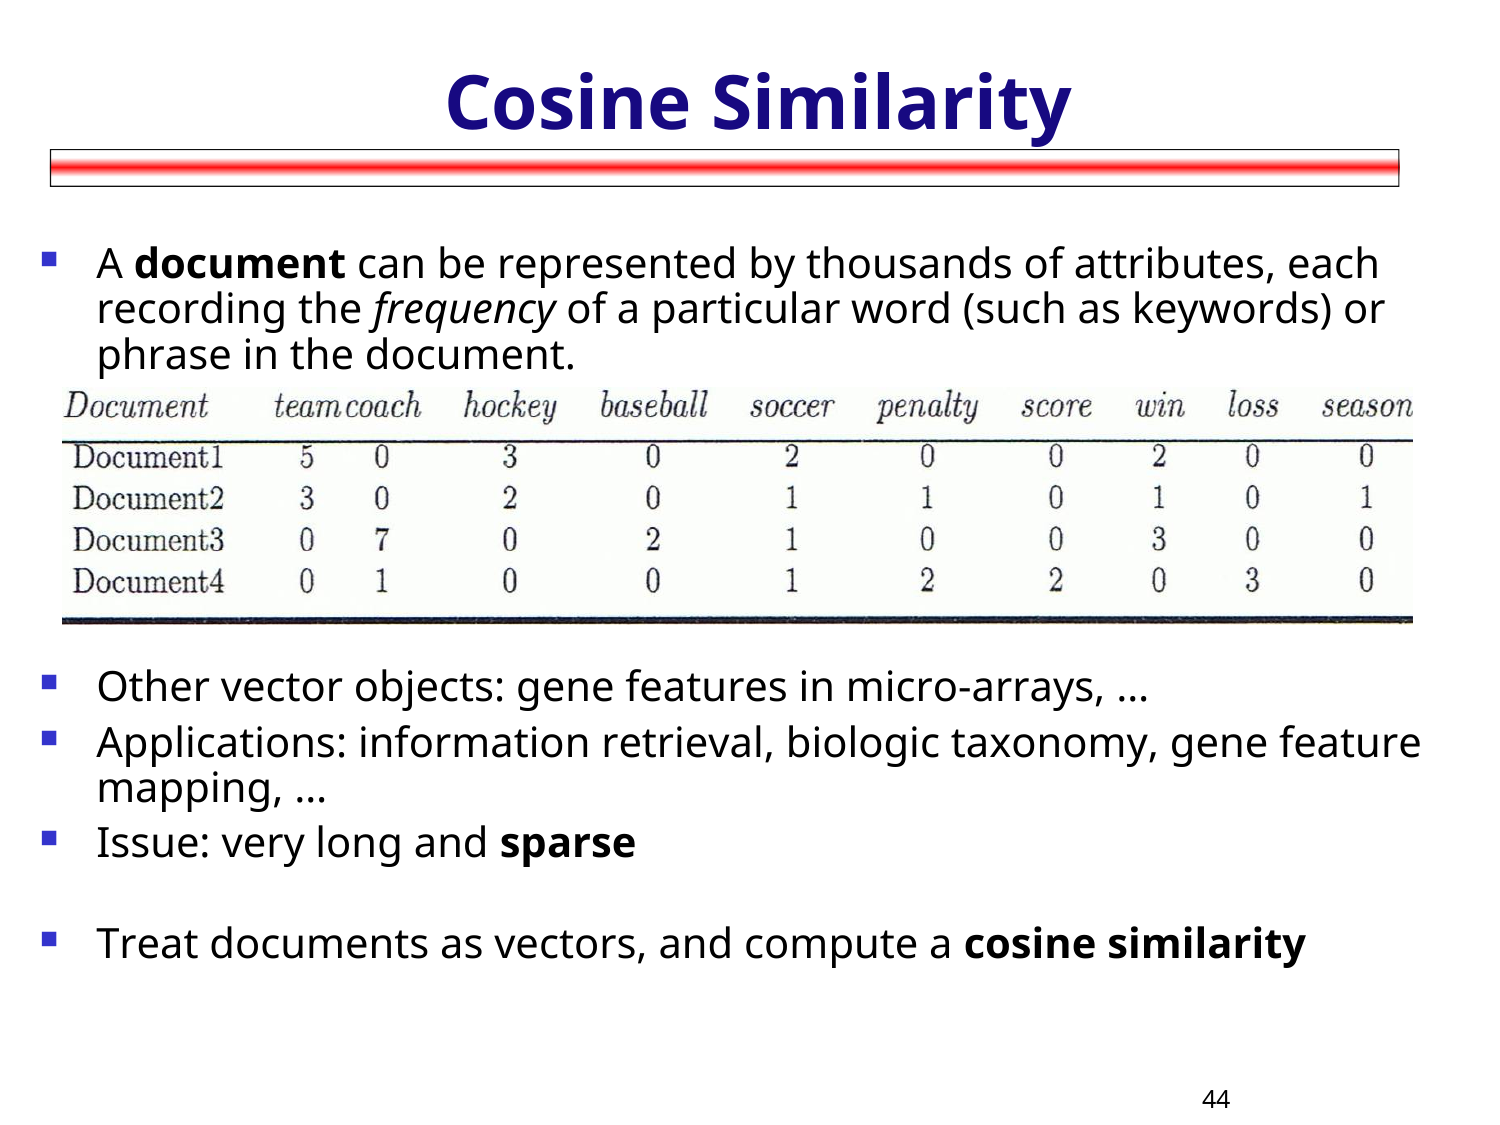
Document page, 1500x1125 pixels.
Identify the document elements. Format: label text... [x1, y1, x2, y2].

list A document can be represented by thousands of attributes, each recording the frequency of a particular word (such as keywords) or phrase in the document. Other vector objects: gene features in micro-arrays, … Applications: information retrieval, biologic taxonomy, gene feature mapping, … Issue: very long and sparse Treat documents as vectors, and compute a cosine similarity [24, 174, 1463, 1038]
picture [62, 387, 1413, 625]
title Cosine Similarity [123, 47, 1375, 153]
text_box <number> [1187, 1062, 1500, 1125]
